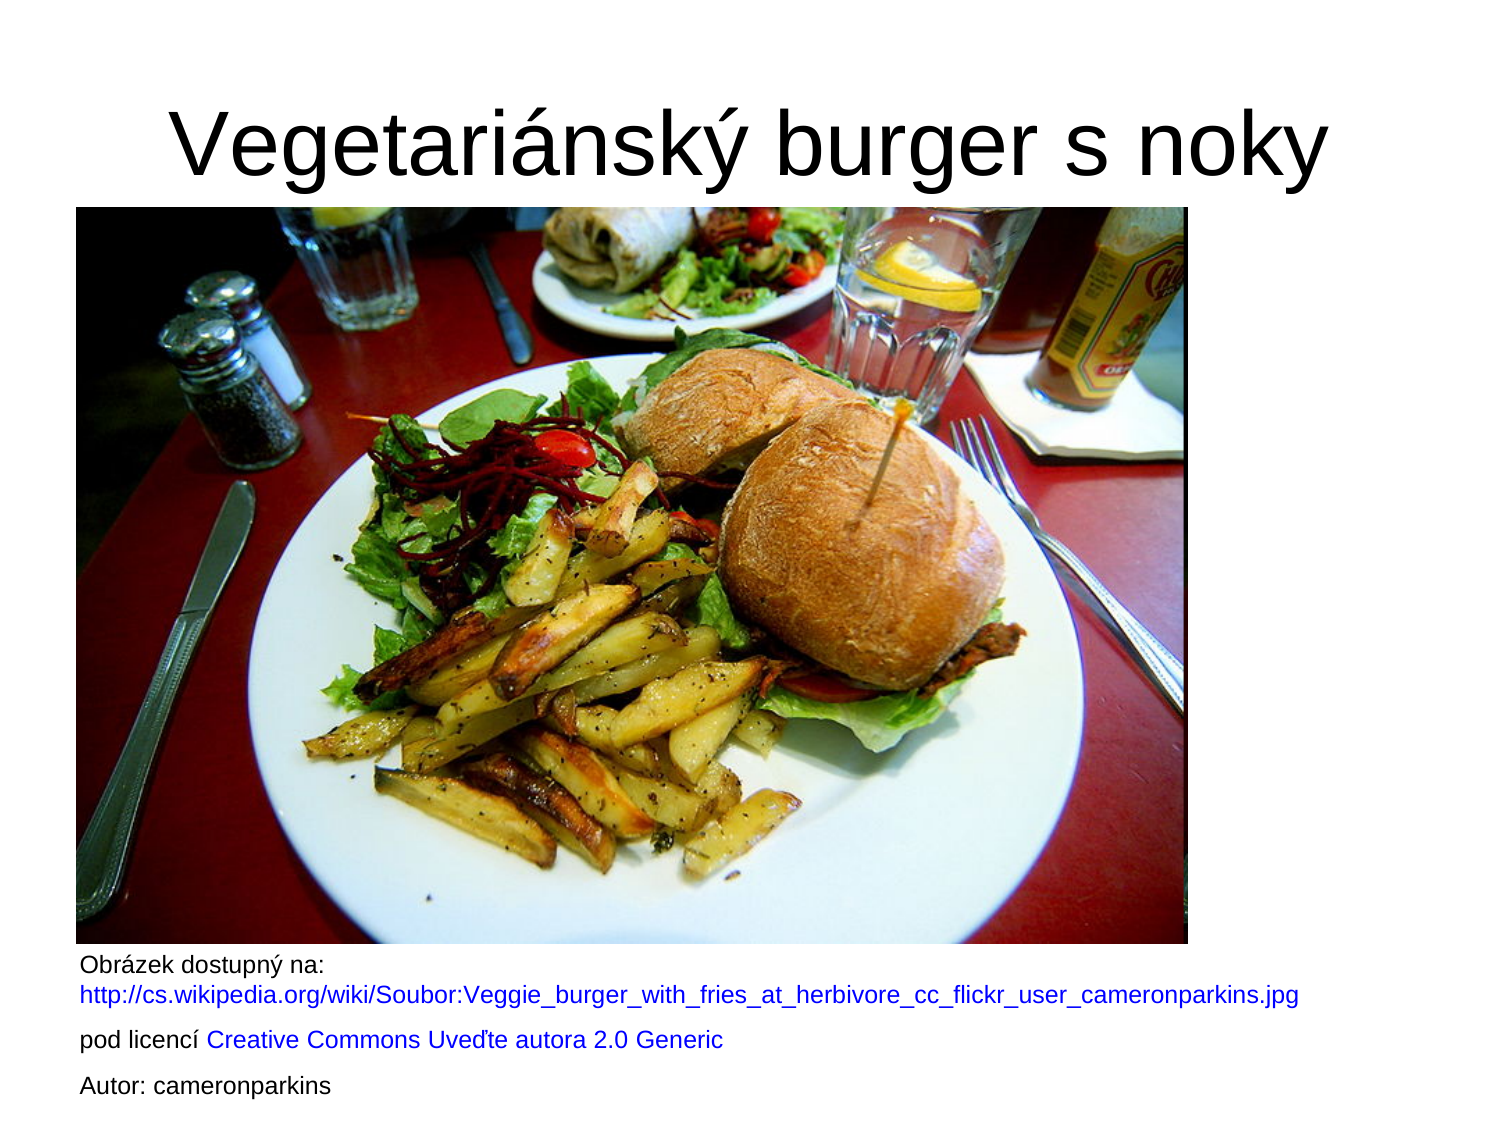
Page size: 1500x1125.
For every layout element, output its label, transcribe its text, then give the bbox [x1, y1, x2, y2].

title Vegetariánský burger s noky [75, 45, 1426, 233]
picture [76, 207, 1188, 940]
text_box Obrázek dostupný na: http://cs.wikipedia.org/wiki/Soubor:Veggie_burger_with_fries_at_herbivore_cc_flickr_user_cameronparkins.jpg pod licencí Creative Commons Uveďte autora 2.0 Generic Autor: cameronparkins [64, 940, 1471, 1125]
